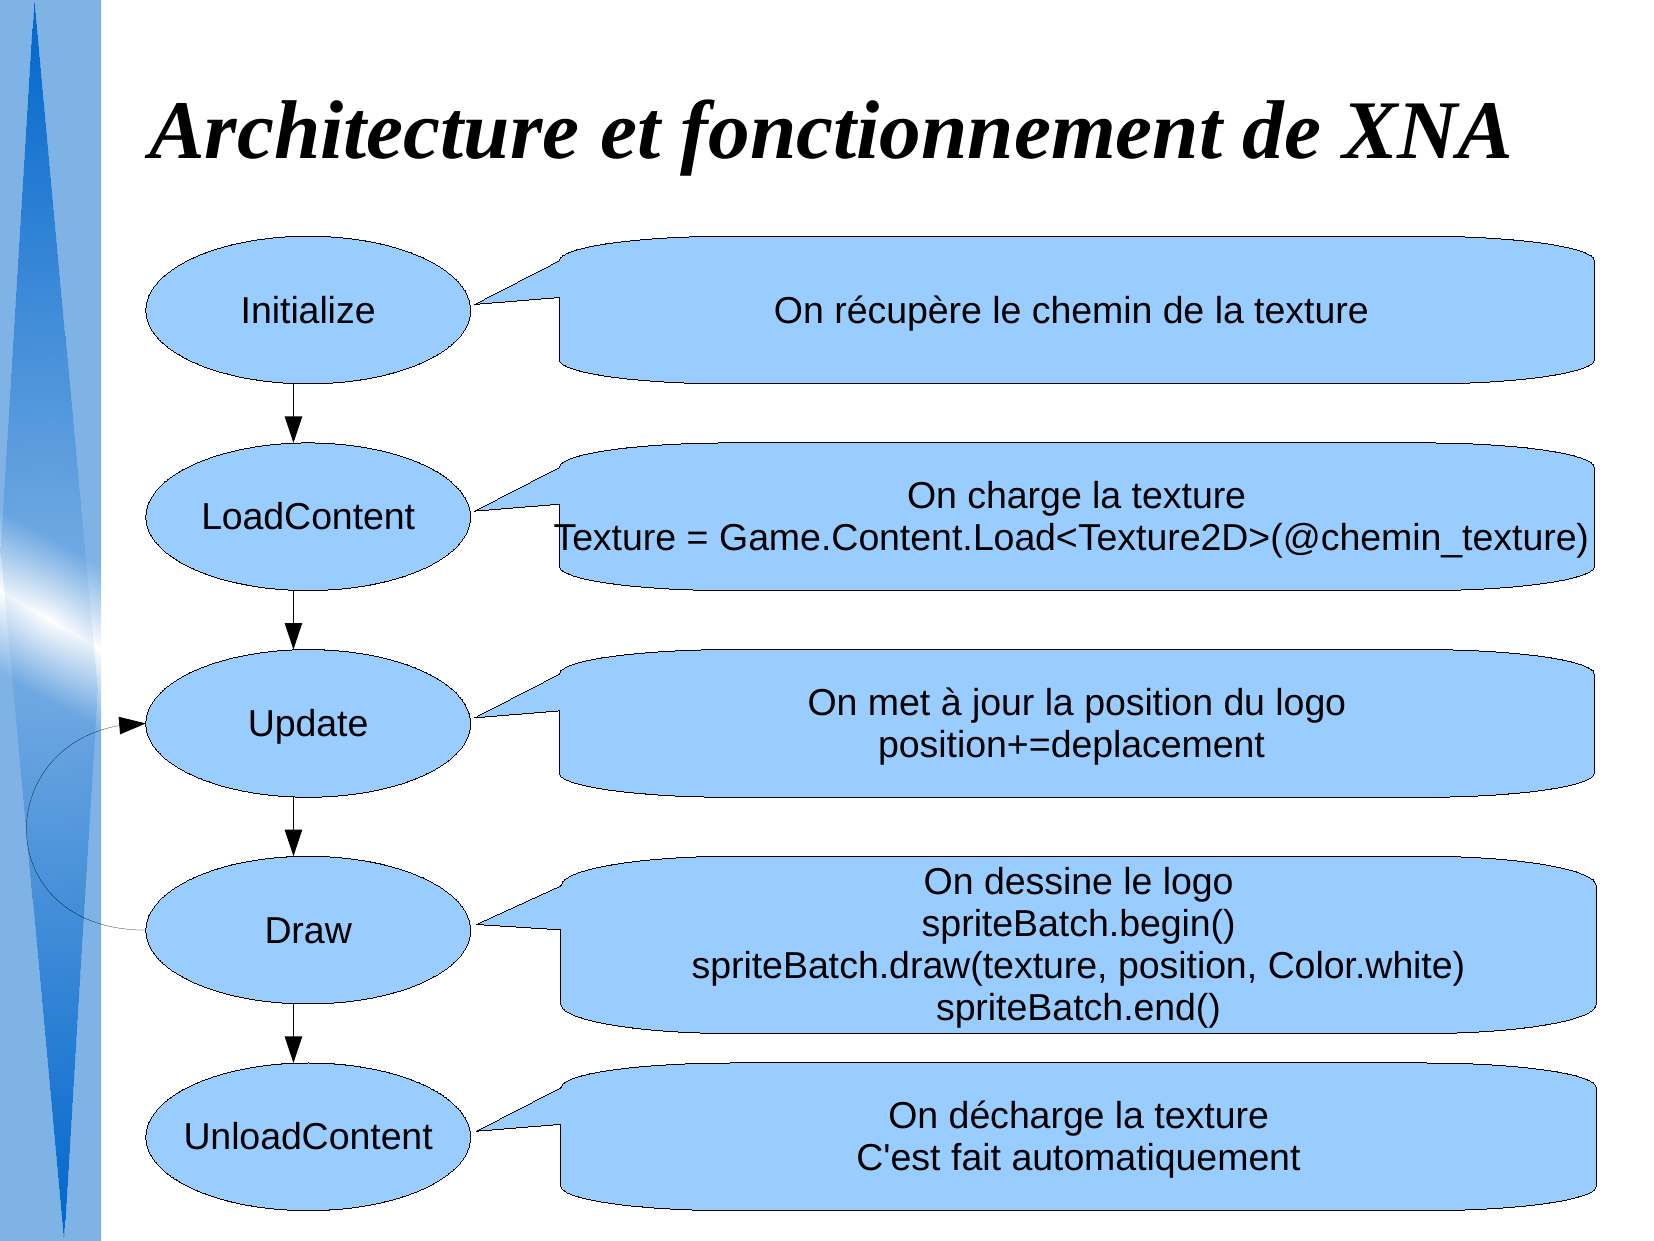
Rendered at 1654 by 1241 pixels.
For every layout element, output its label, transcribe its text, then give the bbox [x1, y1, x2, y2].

title Architecture et fonctionnement de XNA [138, 84, 1527, 177]
text_box Draw [145, 856, 471, 1004]
text_box Update [145, 649, 471, 798]
text_box LoadContent [145, 442, 471, 591]
text_box UnloadContent [145, 1062, 471, 1211]
text_box On dessine le logo spriteBatch.begin() spriteBatch.draw(texture, position, Color.white) spriteBatch.end() [476, 856, 1597, 1034]
text_box Initialize [145, 236, 471, 384]
text_box On charge la texture Texture = Game.Content.Load<Texture2D>(@chemin_texture) [474, 442, 1595, 591]
text_box On met à jour la position du logo position+=deplacement [474, 649, 1595, 798]
text_box On décharge la texture C'est fait automatiquement [476, 1062, 1597, 1211]
text_box On récupère le chemin de la texture [474, 236, 1595, 384]
